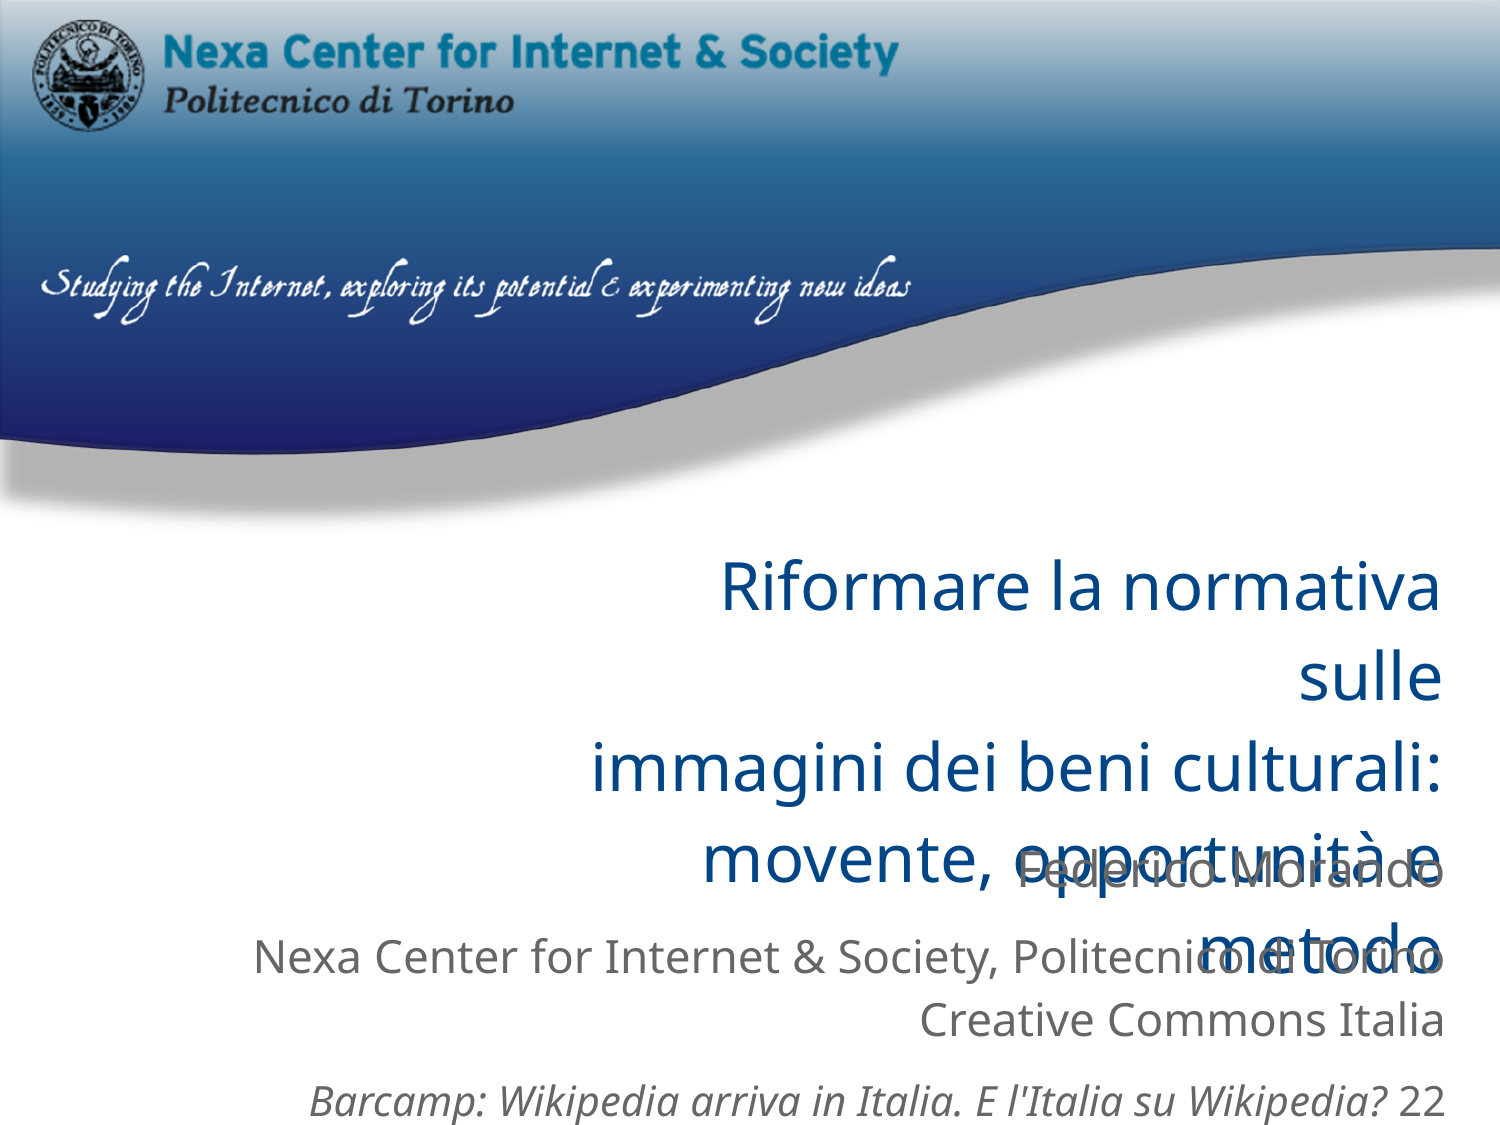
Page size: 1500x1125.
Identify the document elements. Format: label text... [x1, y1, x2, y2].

list Federico Morando Nexa Center for Internet & Society, Politecnico di Torino Creative Commons Italia Barcamp: Wikipedia arriva in Italia. E l'Italia su Wikipedia? 22 Giugno 2015 [171, 834, 1447, 1093]
picture [0, 0, 1500, 542]
title Riformare la normativa sulle immagini dei beni culturali: movente, opportunità e metodo [590, 538, 1465, 780]
